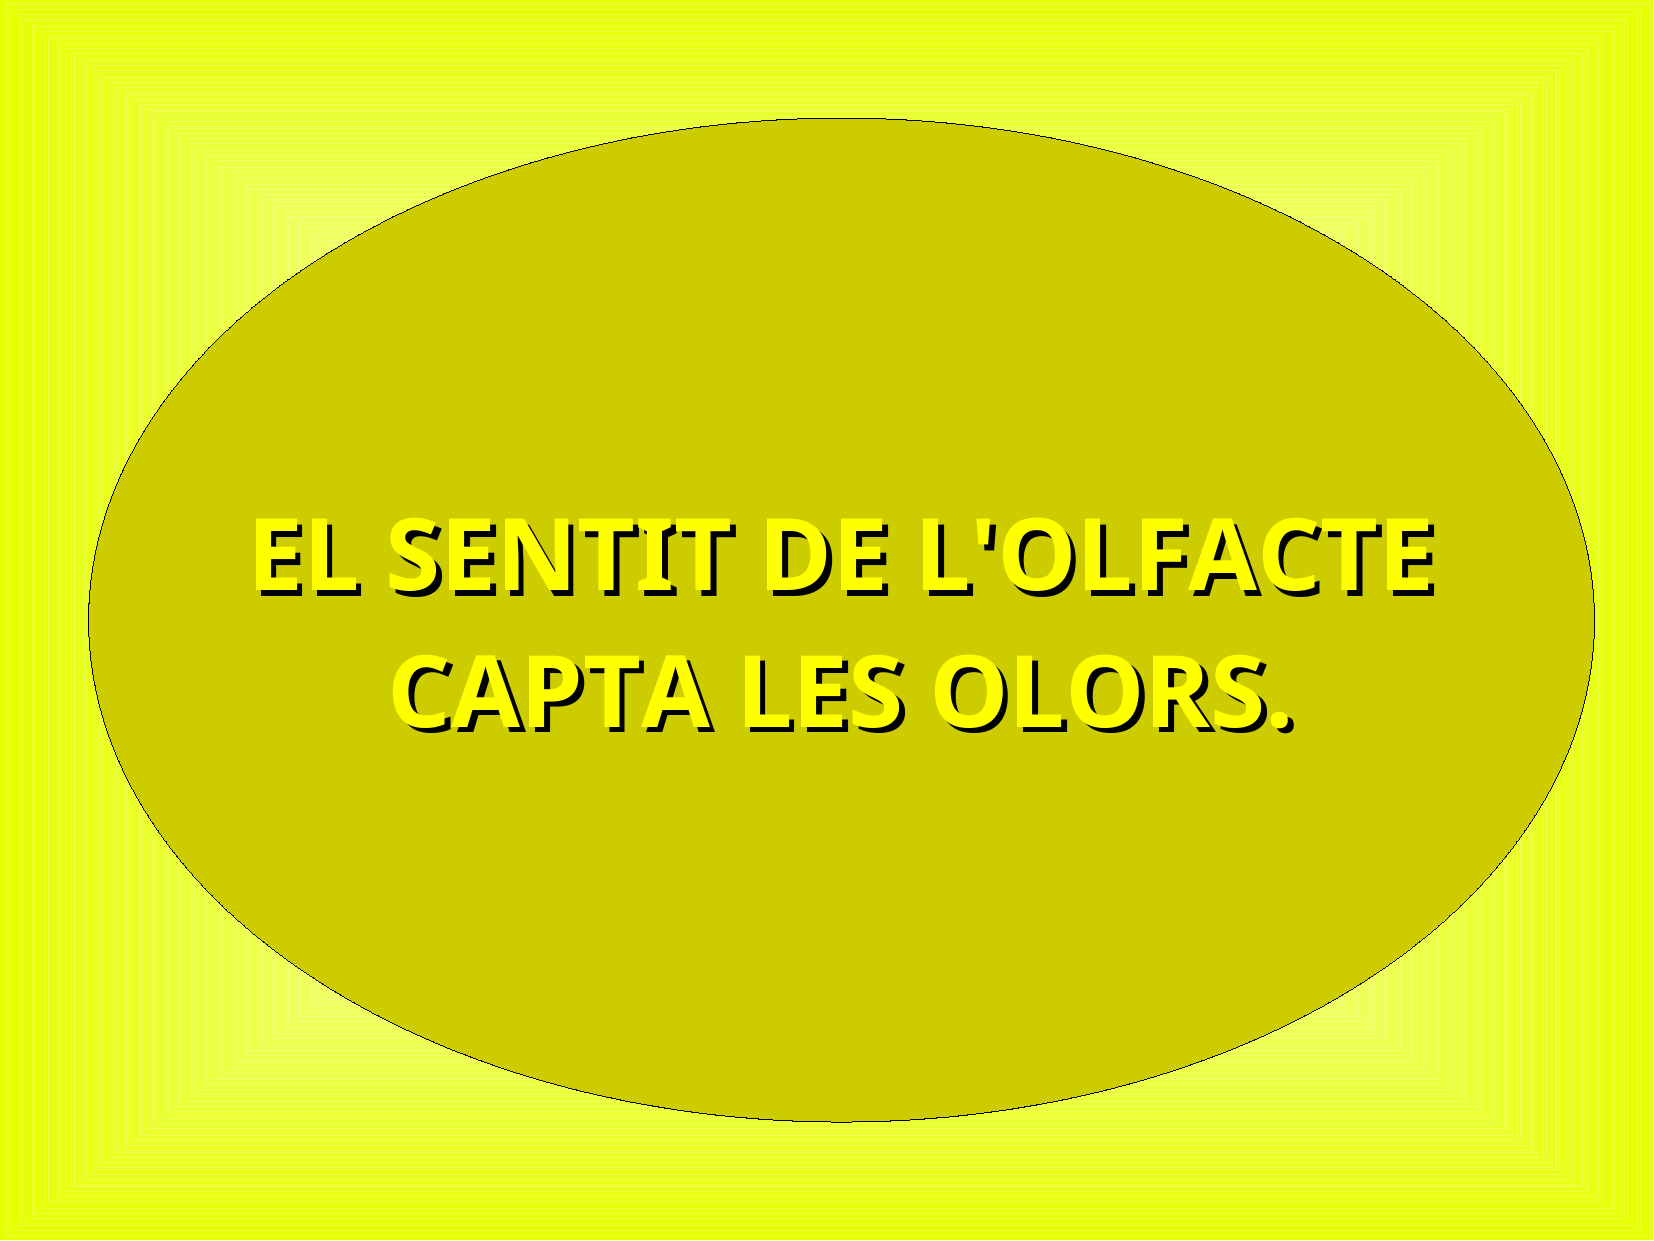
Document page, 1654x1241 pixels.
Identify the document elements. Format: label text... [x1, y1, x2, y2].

text_box EL SENTIT DE L'OLFACTE CAPTA LES OLORS. [88, 118, 1595, 1123]
